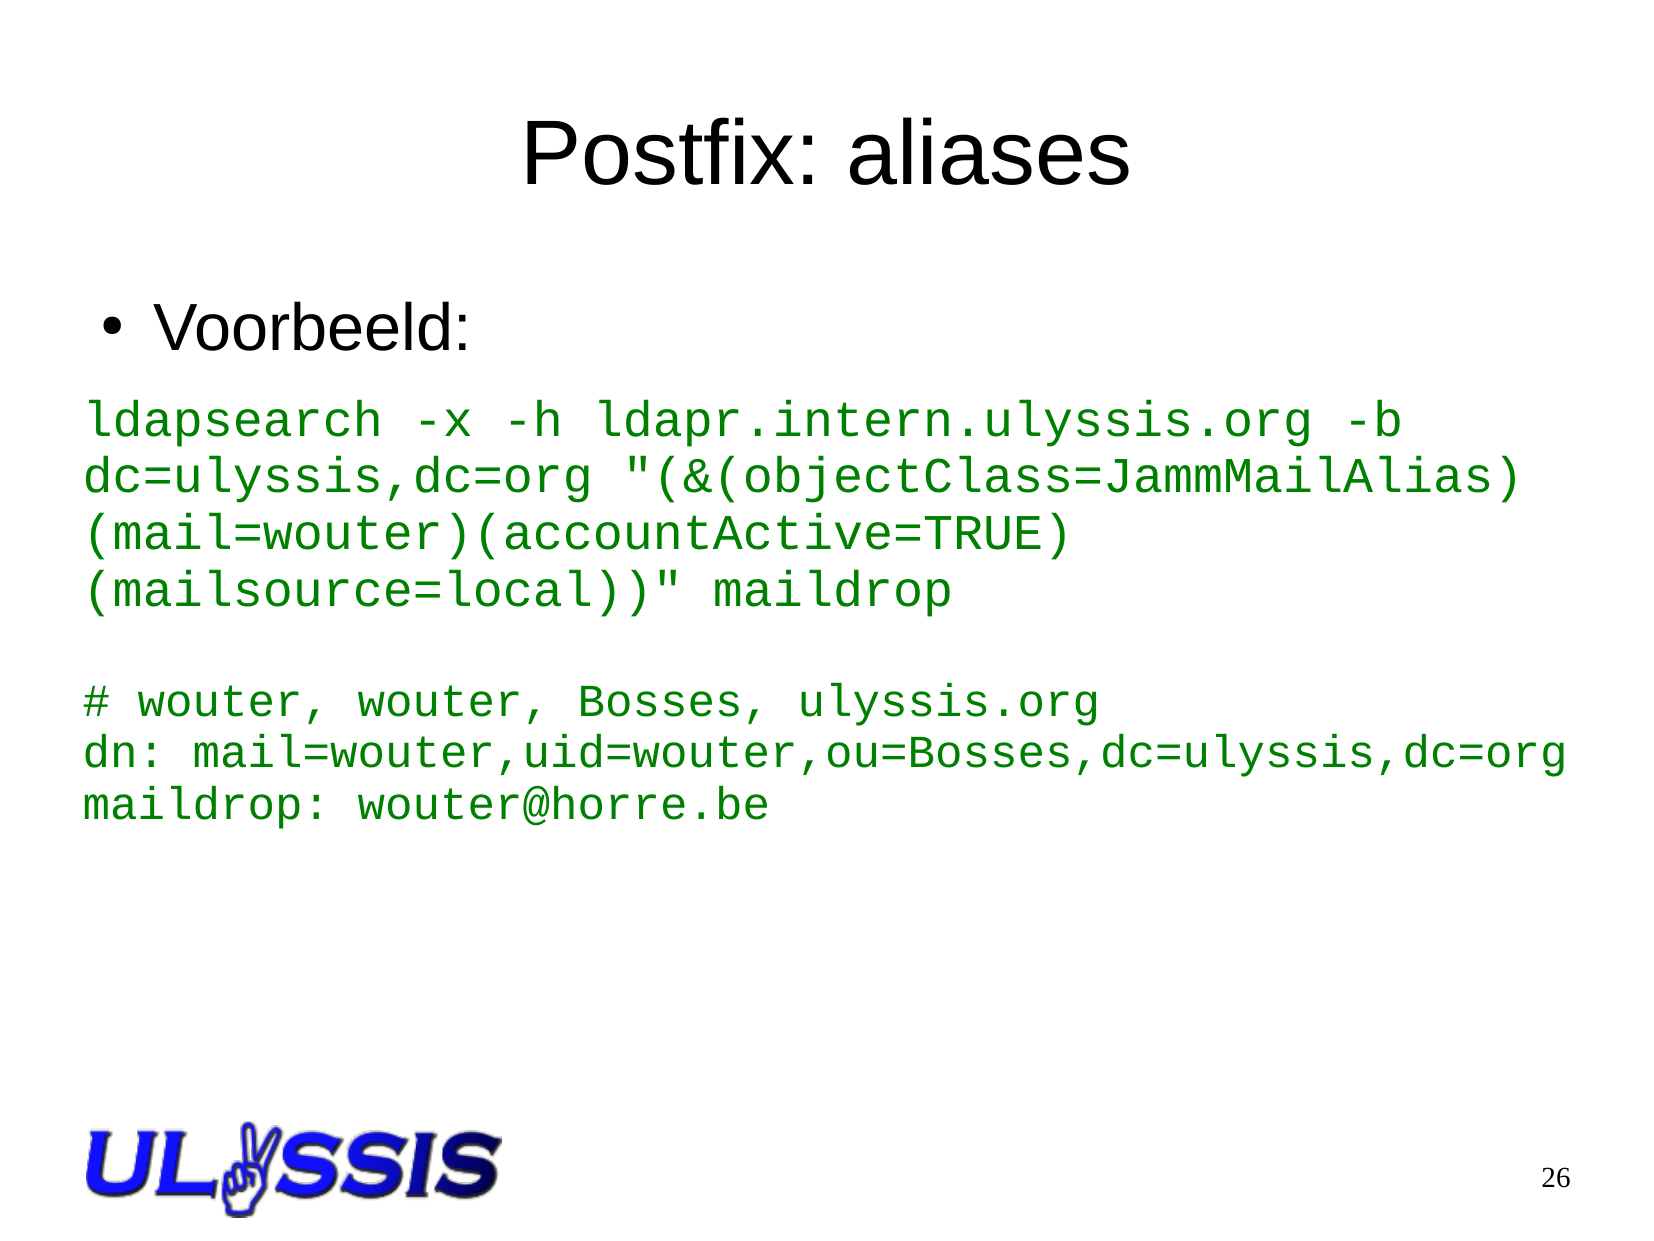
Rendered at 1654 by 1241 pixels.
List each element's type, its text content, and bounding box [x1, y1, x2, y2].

list Voorbeeld: ldapsearch -x -h ldapr.intern.ulyssis.org -b dc=ulyssis,dc=org "(&(objectClass=JammMailAlias)(mail=wouter)(accountActive=TRUE)(mailsource=local))" maildrop # wouter, wouter, Bosses, ulyssis.org dn: mail=wouter,uid=wouter,ou=Bosses,dc=ulyssis,dc=org maildrop: wouter@horre.be [82, 290, 1571, 1094]
title Postfix: aliases [82, 56, 1571, 250]
picture [86, 1121, 502, 1218]
